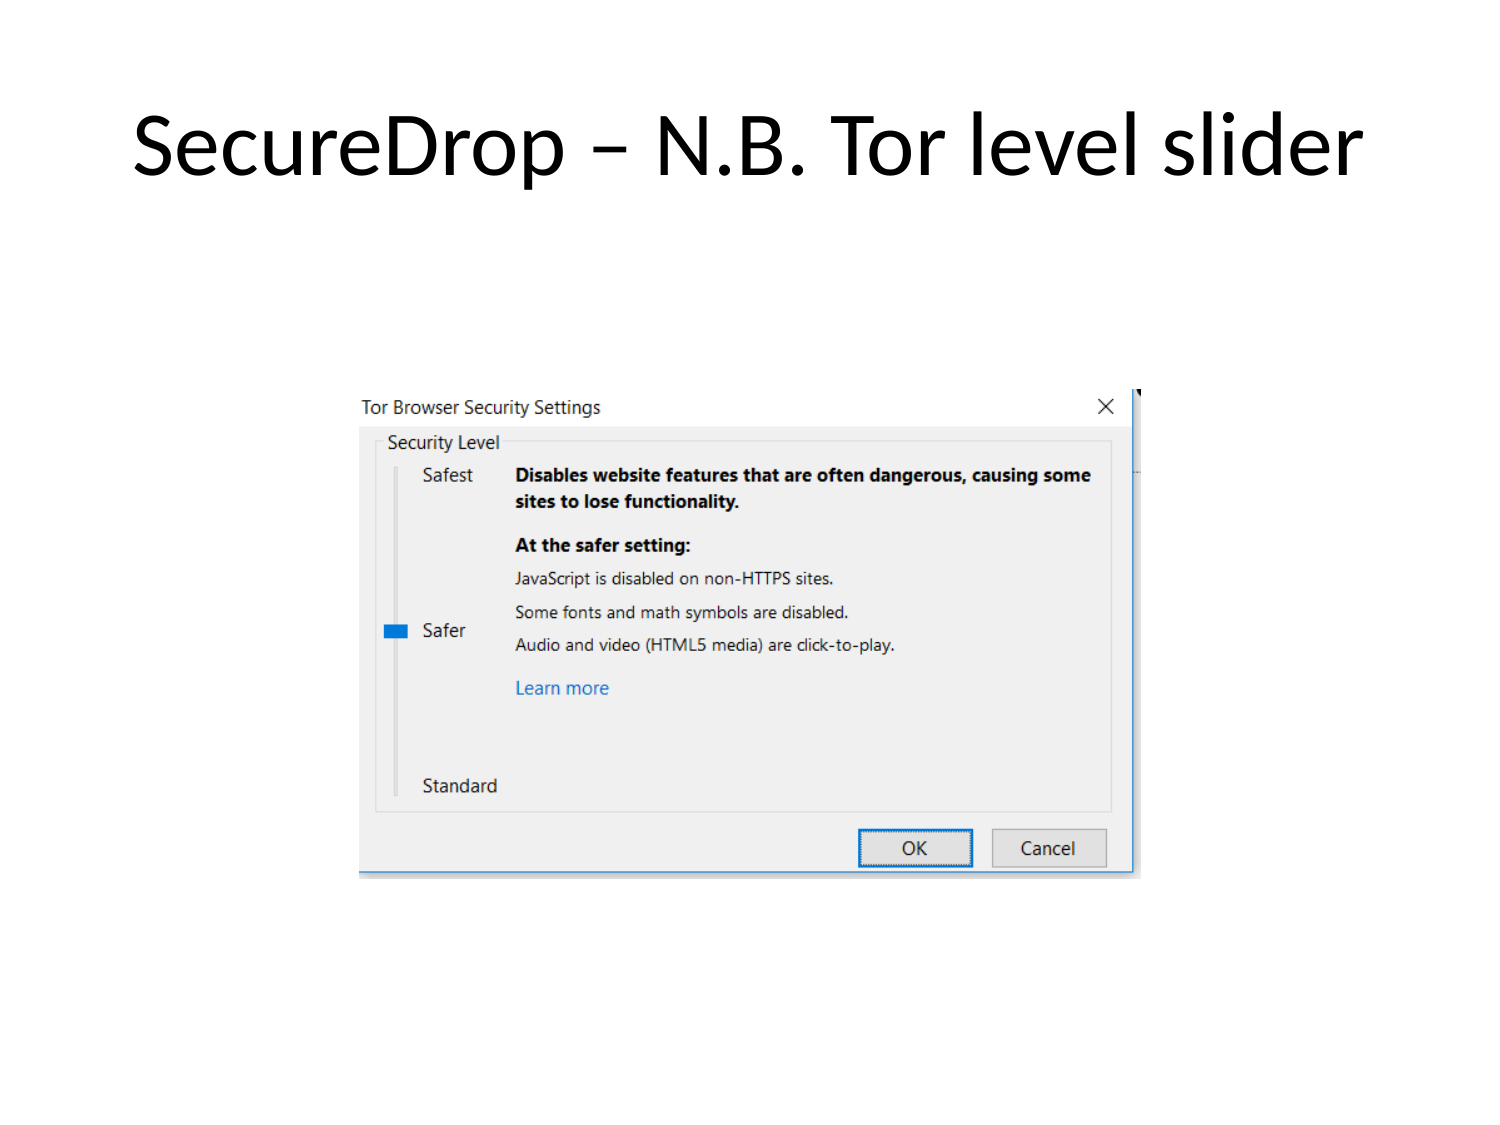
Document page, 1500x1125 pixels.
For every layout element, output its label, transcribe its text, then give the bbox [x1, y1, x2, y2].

title SecureDrop – N.B. Tor level slider [75, 45, 1426, 233]
picture [359, 389, 1141, 879]
